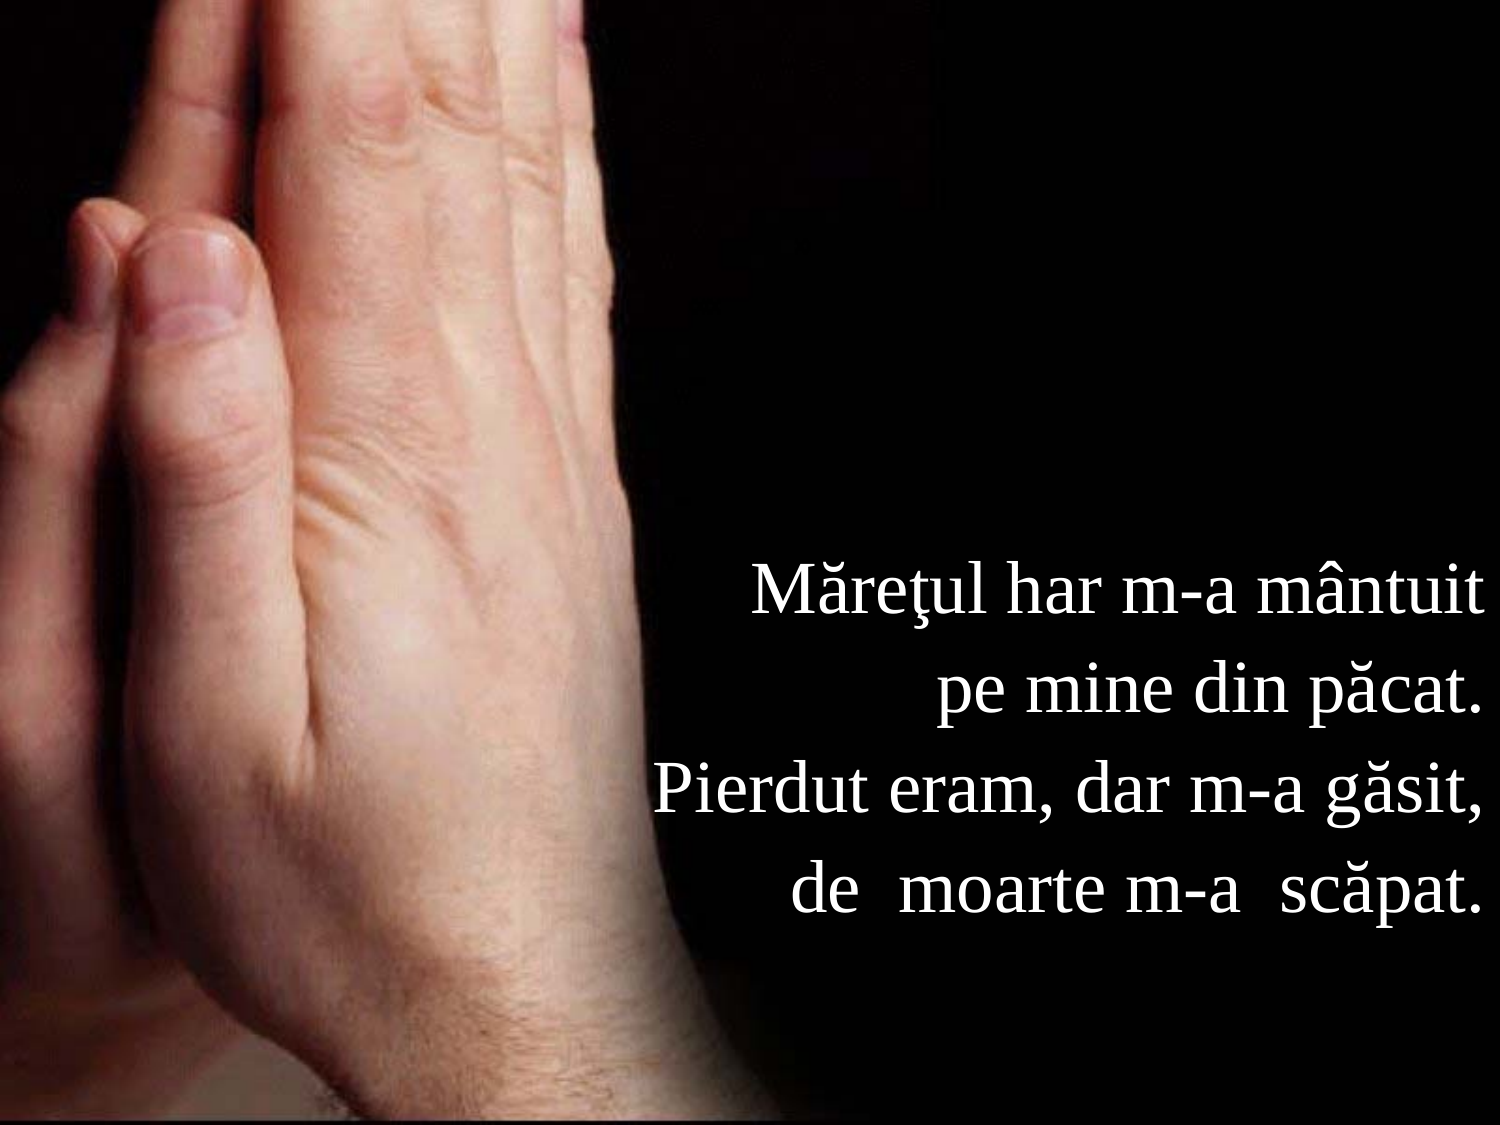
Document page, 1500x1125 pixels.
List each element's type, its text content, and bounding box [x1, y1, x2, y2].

title Măreţul har m-a mântuit pe mine din păcat. Pierdut eram, dar m-a găsit, de moarte m-a scăpat. [531, 530, 1500, 928]
picture [0, 0, 1500, 1125]
